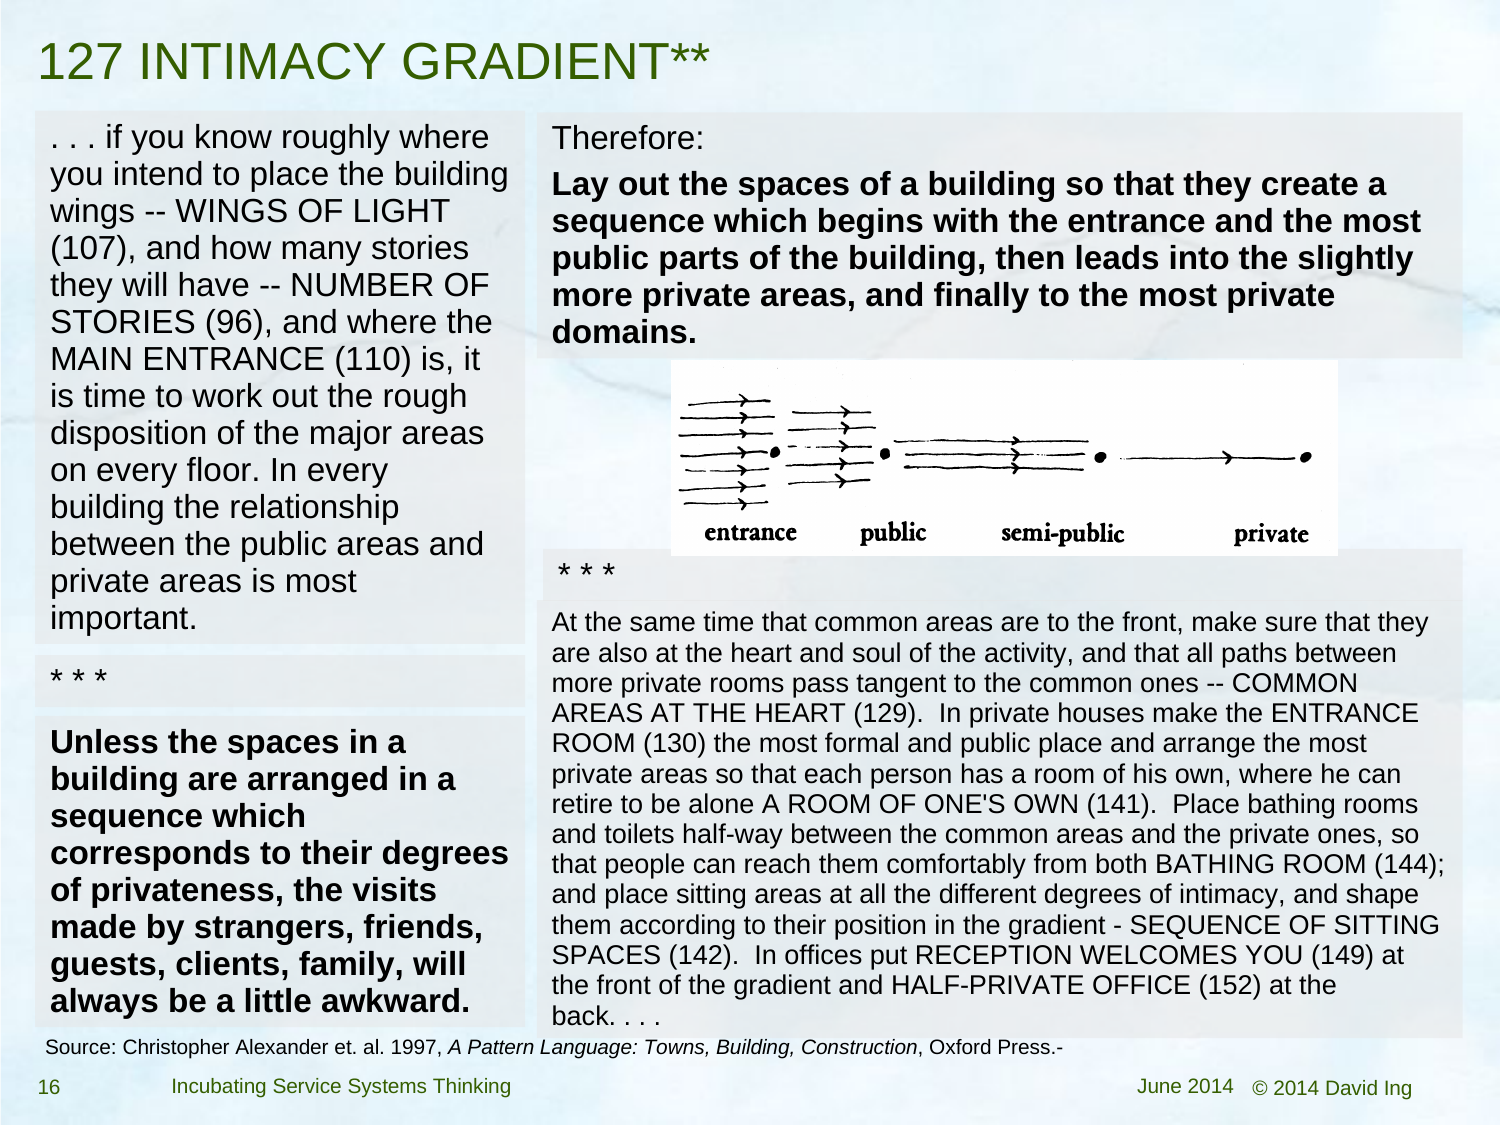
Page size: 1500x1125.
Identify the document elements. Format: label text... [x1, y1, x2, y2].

title 127 INTIMACY GRADIENT** [37, 37, 1463, 152]
text_box Source: Christopher Alexander et. al. 1997, A Pattern Language: Towns, Building, Construction, Oxford Press.- [30, 1026, 1426, 1088]
picture [0, 0, 1500, 1125]
text_box Therefore: Lay out the spaces of a building so that they create a sequence which begins with the entrance and the most public parts of the building, then leads into the slightly more private areas, and finally to the most private domains. [536, 112, 1463, 359]
text_box . . . if you know roughly where you intend to place the building wings -- WINGS OF LIGHT (107), and how many stories they will have -- NUMBER OF STORIES (96), and where the MAIN ENTRANCE (110) is, it is time to work out the rough disposition of the major areas on every floor. In every building the relationship between the public areas and private areas is most important. [35, 110, 526, 644]
text_box Unless the spaces in a building are arranged in a sequence which corresponds to their degrees of privateness, the visits made by strangers, friends, guests, clients, family, will always be a little awkward. [35, 715, 526, 1026]
text_box At the same time that common areas are to the front, make sure that they are also at the heart and soul of the activity, and that all paths between more private rooms pass tangent to the common ones -- COMMON AREAS AT THE HEART (129). In private houses make the ENTRANCE ROOM (130) the most formal and public place and arrange the most private areas so that each person has a room of his own, where he can retire to be alone A ROOM OF ONE'S OWN (141). Place bathing rooms and toilets half-way between the common areas and the private ones, so that people can reach them comfortably from both BATHING ROOM (144); and place sitting areas at all the different degrees of intimacy, and shape them according to their position in the gradient - SEQUENCE OF SITTING SPACES (142). In offices put RECEPTION WELCOMES YOU (149) at the front of the gradient and HALF-PRIVATE OFFICE (152) at the back. . . . [536, 600, 1463, 1039]
text_box * * * [543, 548, 1463, 601]
text_box * * * [35, 655, 526, 708]
